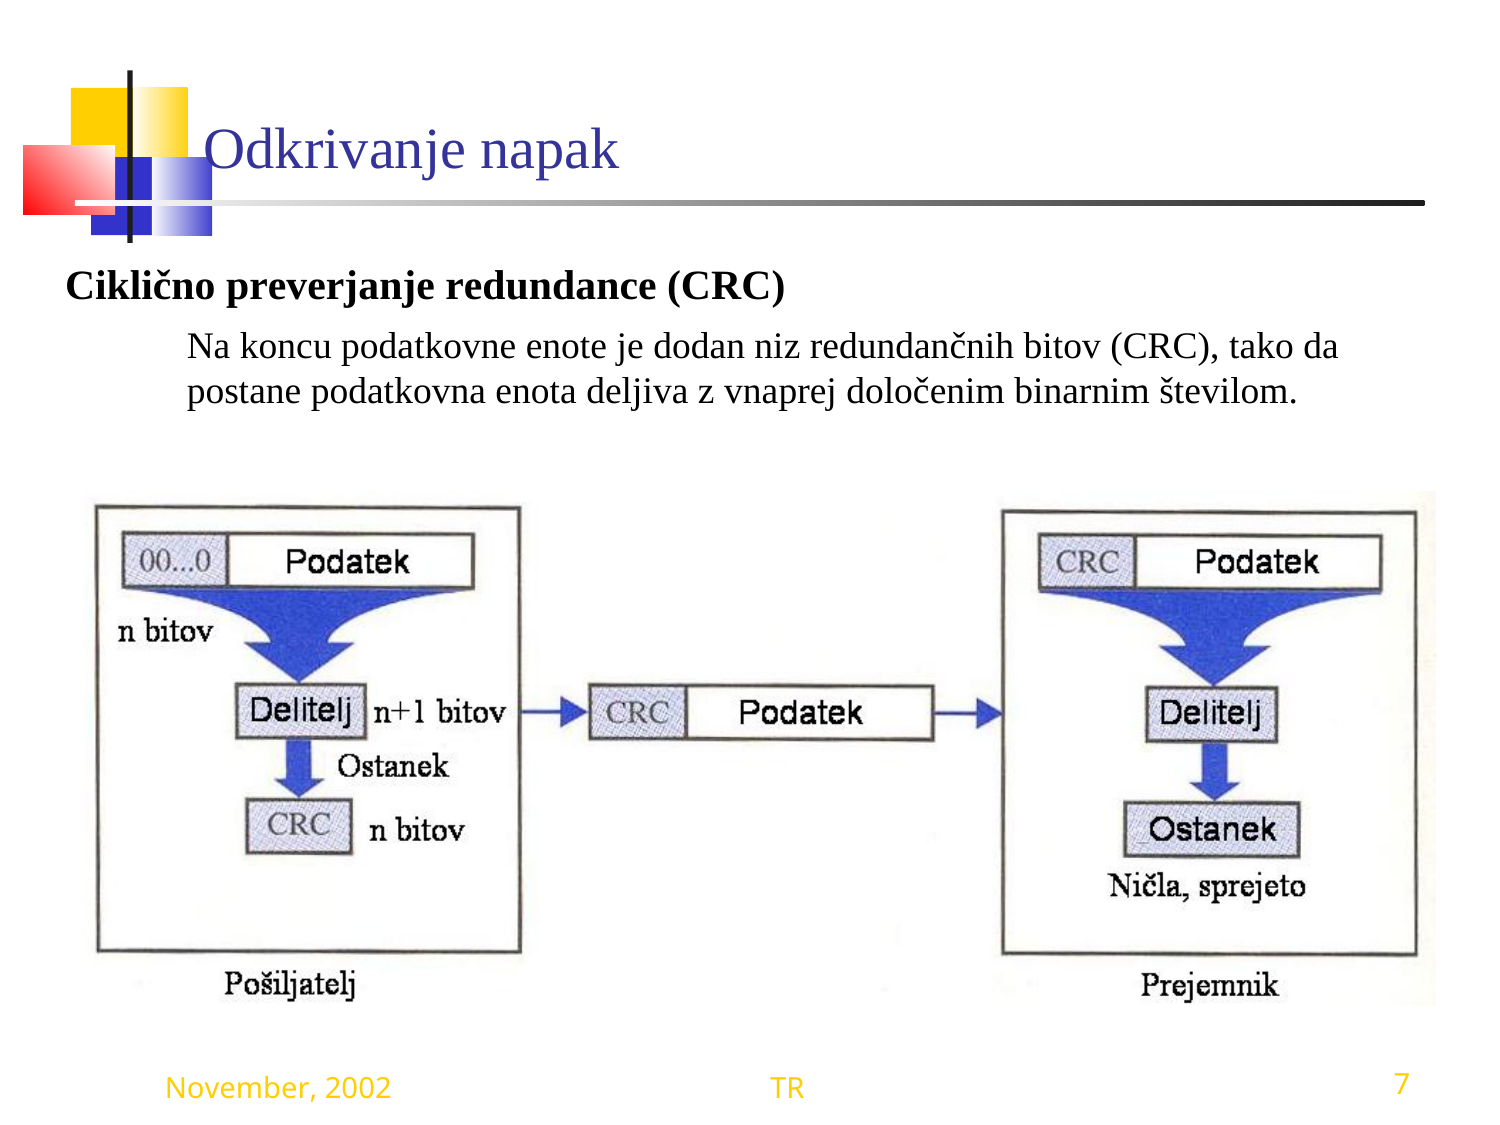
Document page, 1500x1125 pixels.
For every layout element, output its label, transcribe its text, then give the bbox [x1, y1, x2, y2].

text_box November, 2002 [150, 1037, 463, 1113]
text_box [83, 491, 1436, 1007]
text_box <number> [1112, 1037, 1426, 1113]
list Ciklično preverjanje redundance (CRC) Na koncu podatkovne enote je dodan niz redundančnih bitov (CRC), tako da postane podatkovna enota deljiva z vnaprej določenim binarnim številom. [50, 249, 1469, 468]
text_box TR [549, 1037, 1026, 1113]
title Odkrivanje napak [188, 101, 1468, 188]
